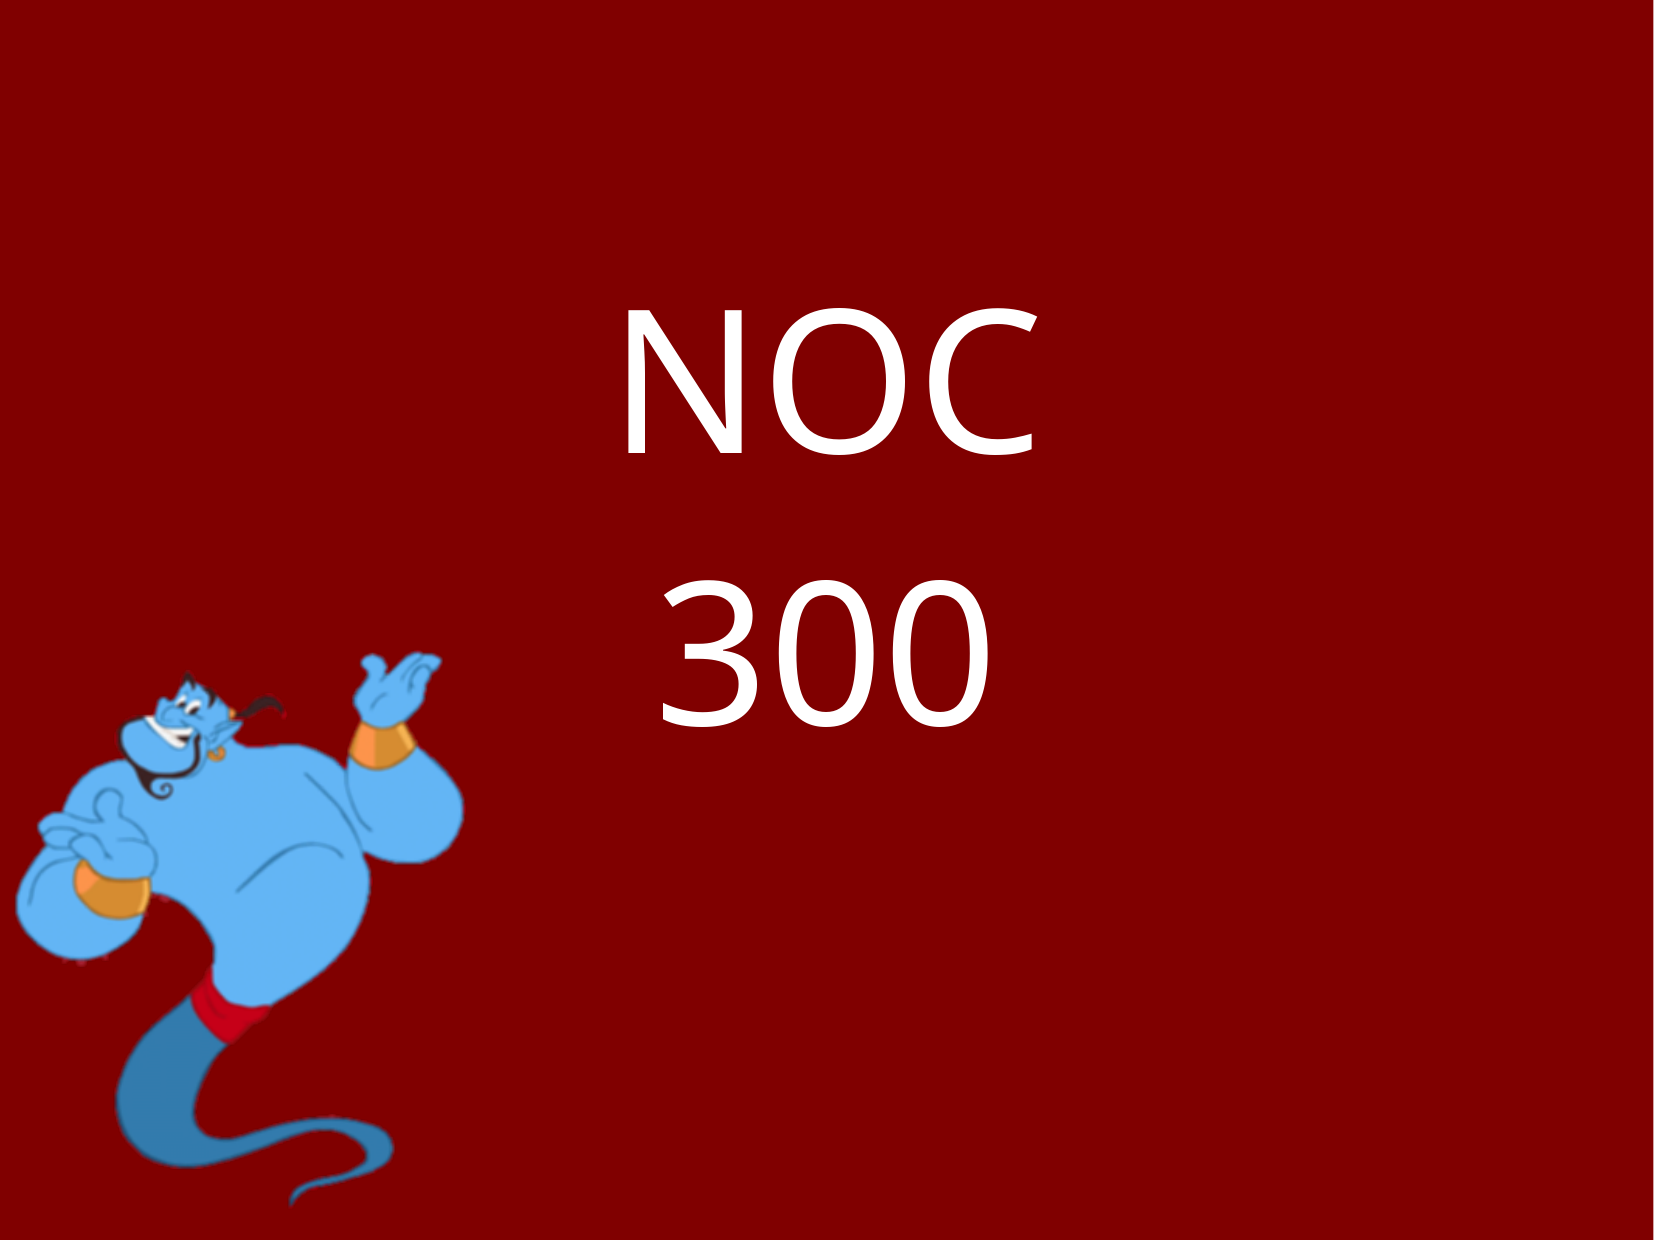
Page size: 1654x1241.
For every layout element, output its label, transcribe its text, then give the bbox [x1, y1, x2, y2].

subtitle NOC 300 [82, 49, 1571, 975]
picture [7, 620, 473, 1241]
